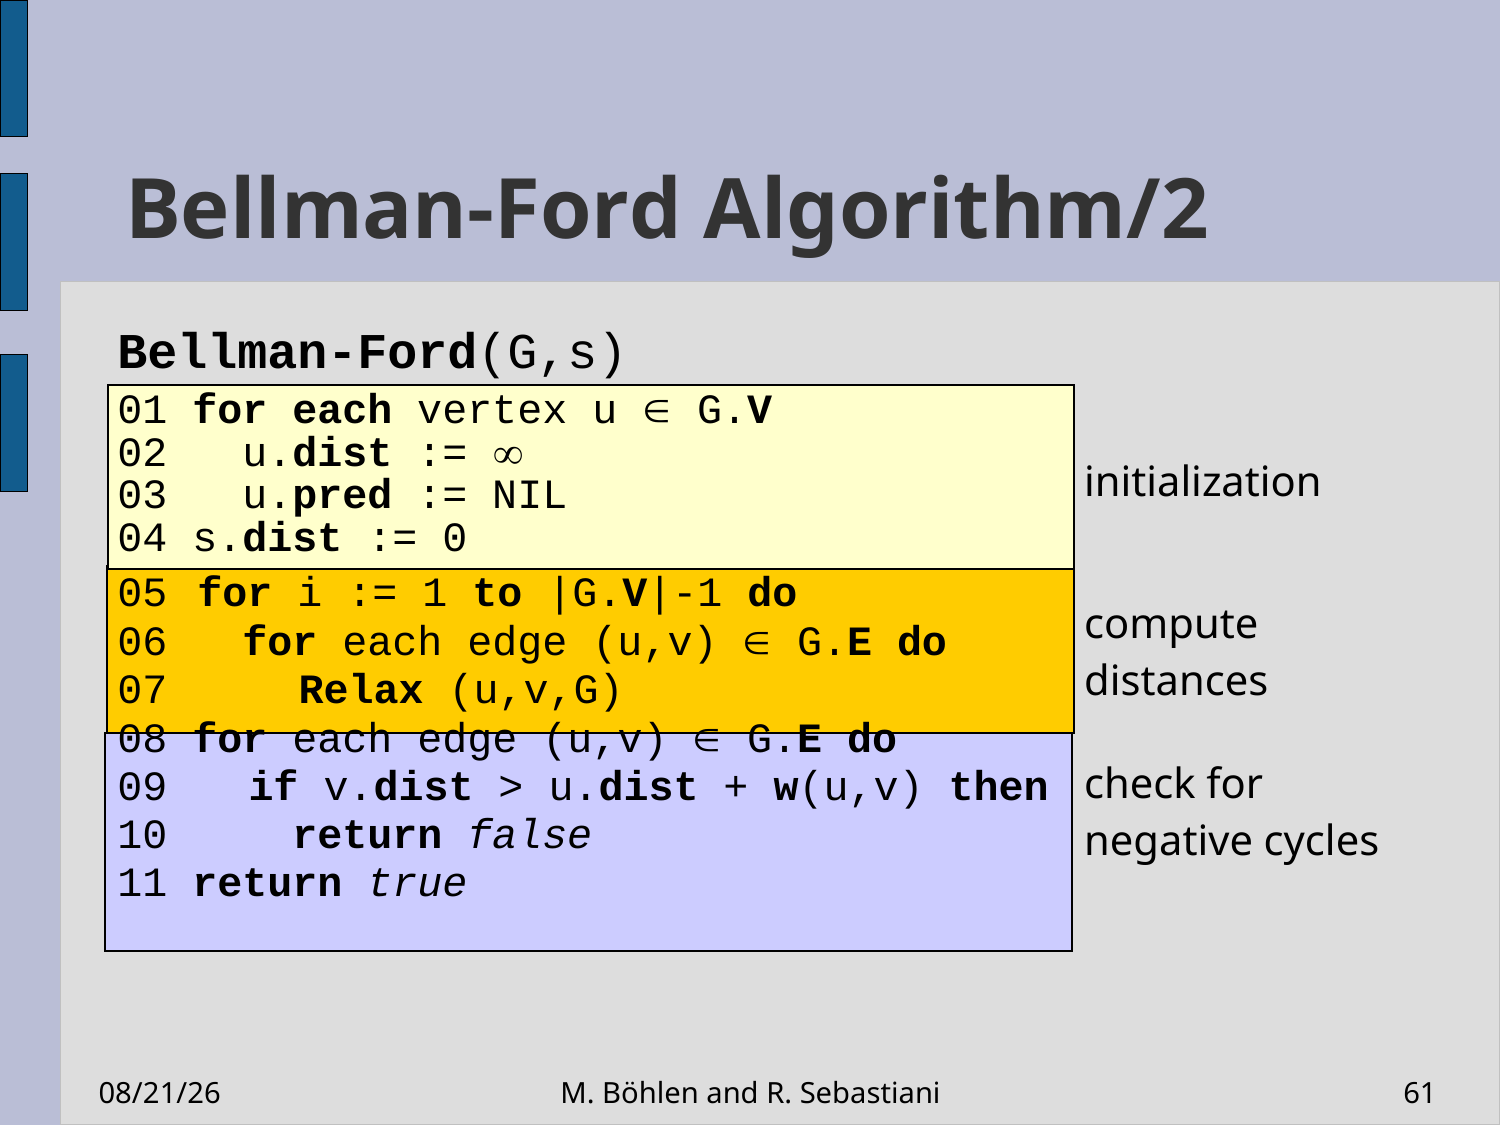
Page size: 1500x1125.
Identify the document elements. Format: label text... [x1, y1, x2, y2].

text_box compute distances [1069, 586, 1295, 716]
text_box check for negative cycles [1069, 745, 1408, 876]
title Bellman-Ford Algorithm/2 [110, 67, 1392, 271]
text_box initialization [1069, 444, 1438, 517]
list Bellman-Ford(G,s) 01 for each vertex u  G.V 02 u.dist :=  03 u.pred := NIL 04 s.dist := 0 05 for i := 1 to |G.V|-1 do 06 for each edge (u,v)  G.E do 07 Relax (u,v,G) 08 for each edge (u,v)  G.E do 09 if v.dist > u.dist + w(u,v) then 10 return false 11 return true [102, 320, 1474, 996]
